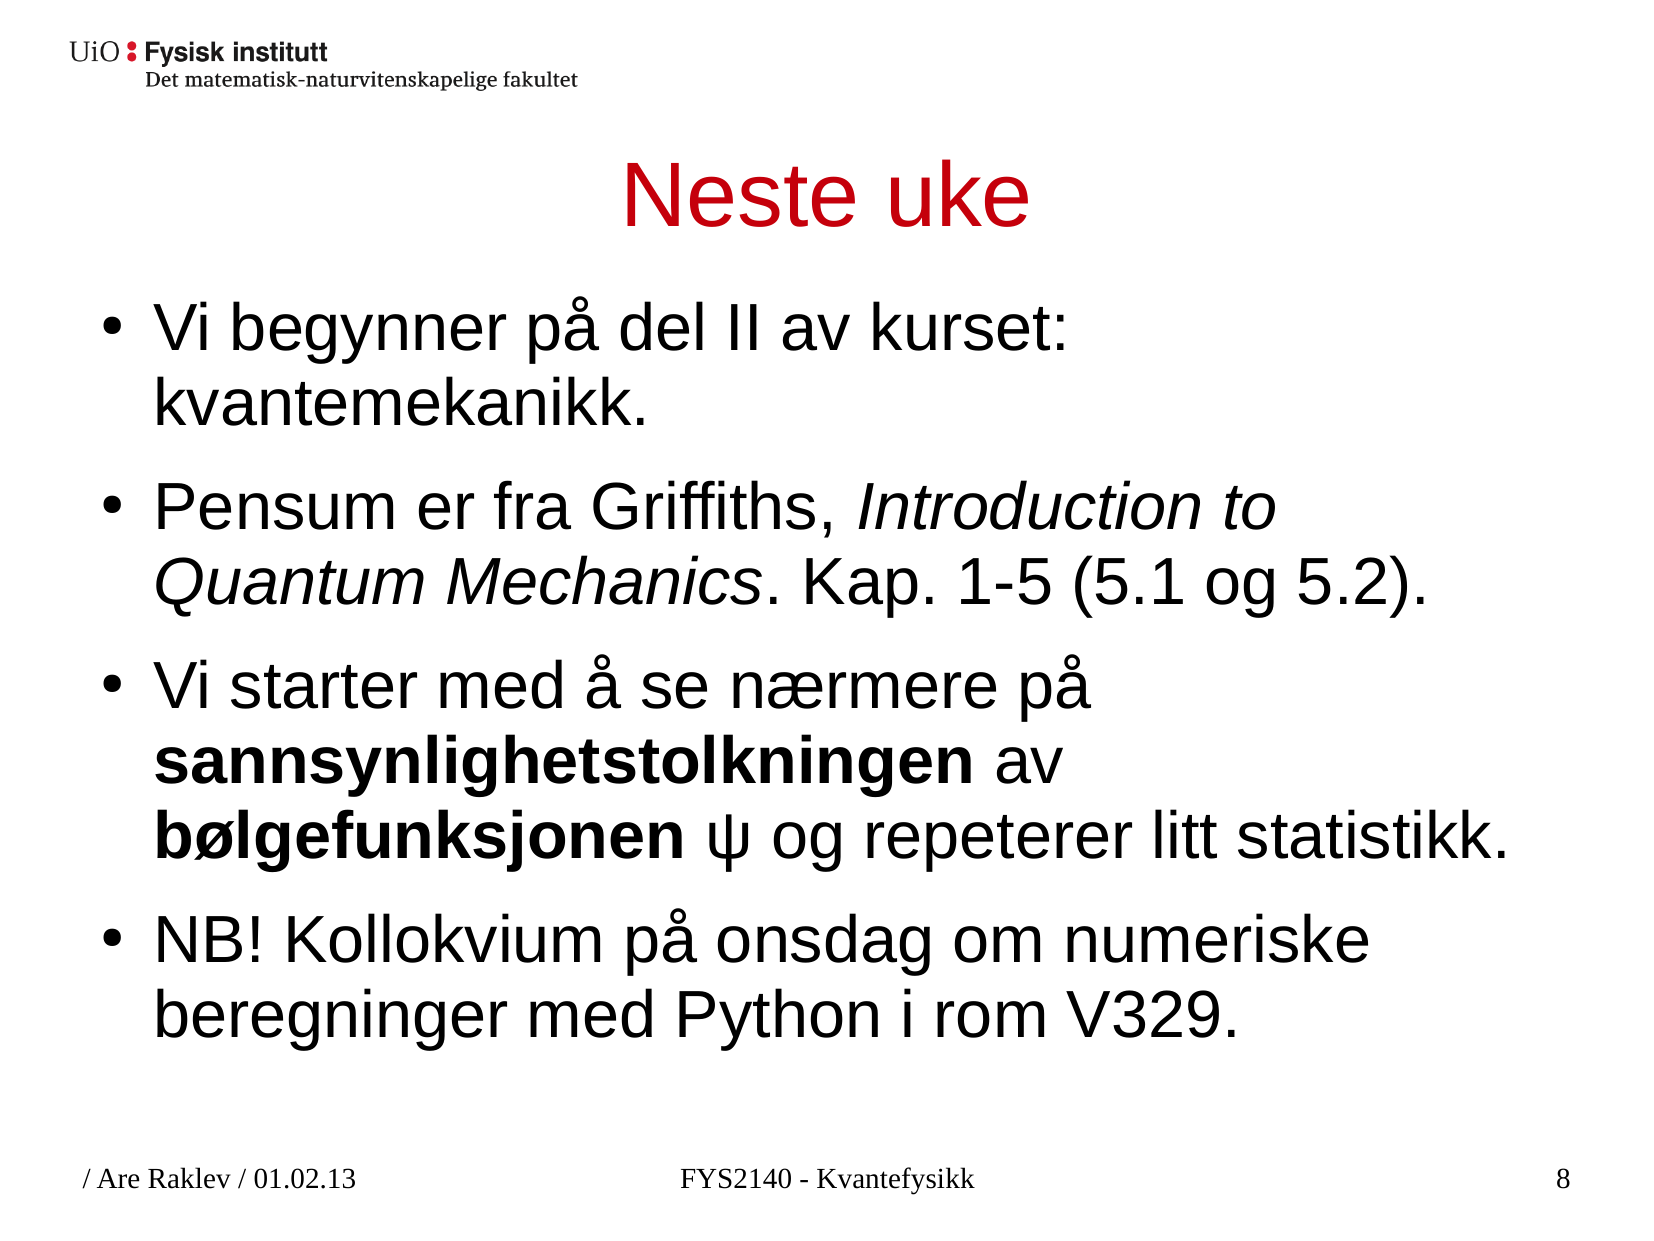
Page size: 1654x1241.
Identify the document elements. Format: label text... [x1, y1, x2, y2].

list Vi begynner på del II av kurset: kvantemekanikk. Pensum er fra Griffiths, Introduction to Quantum Mechanics. Kap. 1-5 (5.1 og 5.2). Vi starter med å se nærmere på sannsynlighetstolkningen av bølgefunksjonen ψ og repeterer litt statistikk. NB! Kollokvium på onsdag om numeriske beregninger med Python i rom V329. [82, 290, 1538, 1094]
picture [68, 37, 581, 93]
title Neste uke [82, 90, 1571, 298]
